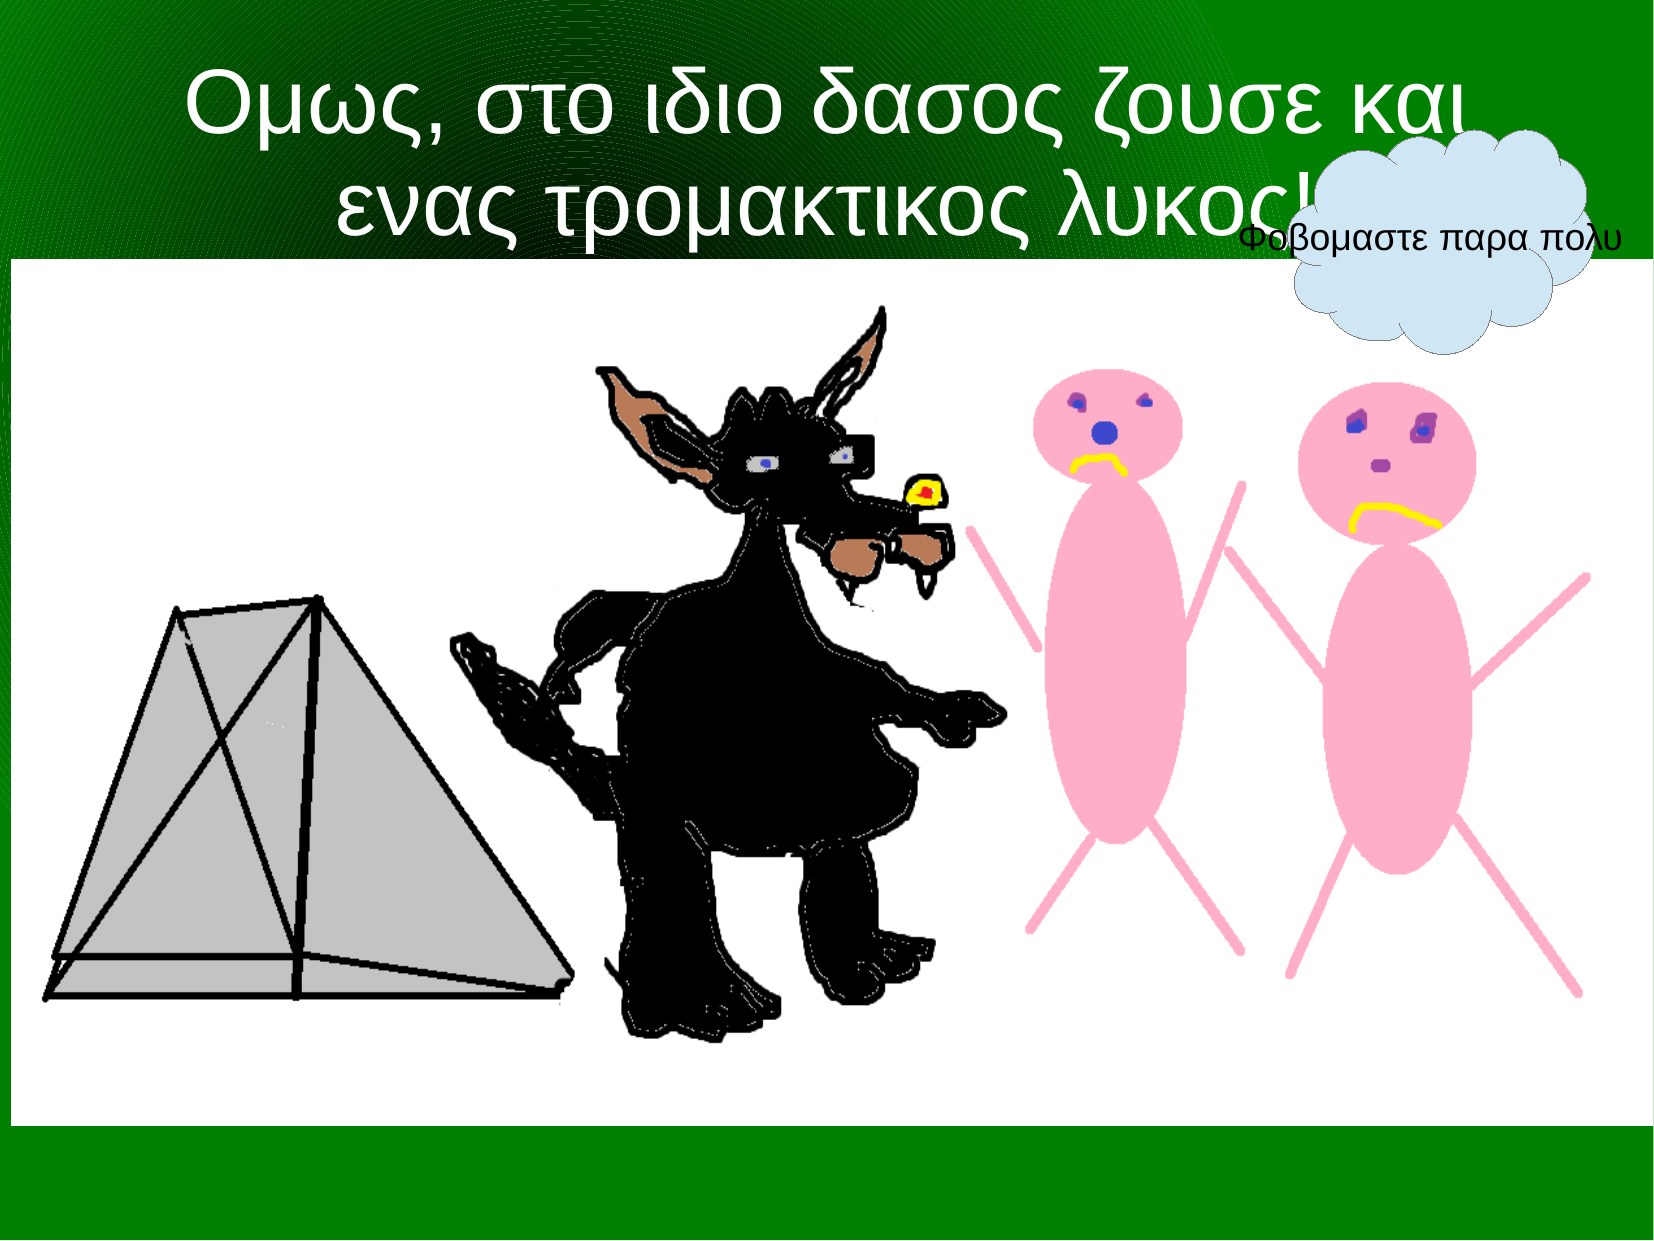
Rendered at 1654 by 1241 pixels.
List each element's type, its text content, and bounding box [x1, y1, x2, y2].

picture [11, 259, 1654, 1126]
text_box Φοβομαστε παρα πολυ [1287, 129, 1595, 355]
title Ομως, στο ιδιο δασος ζουσε και ενας τρομακτικος λυκος! [82, 49, 1571, 257]
